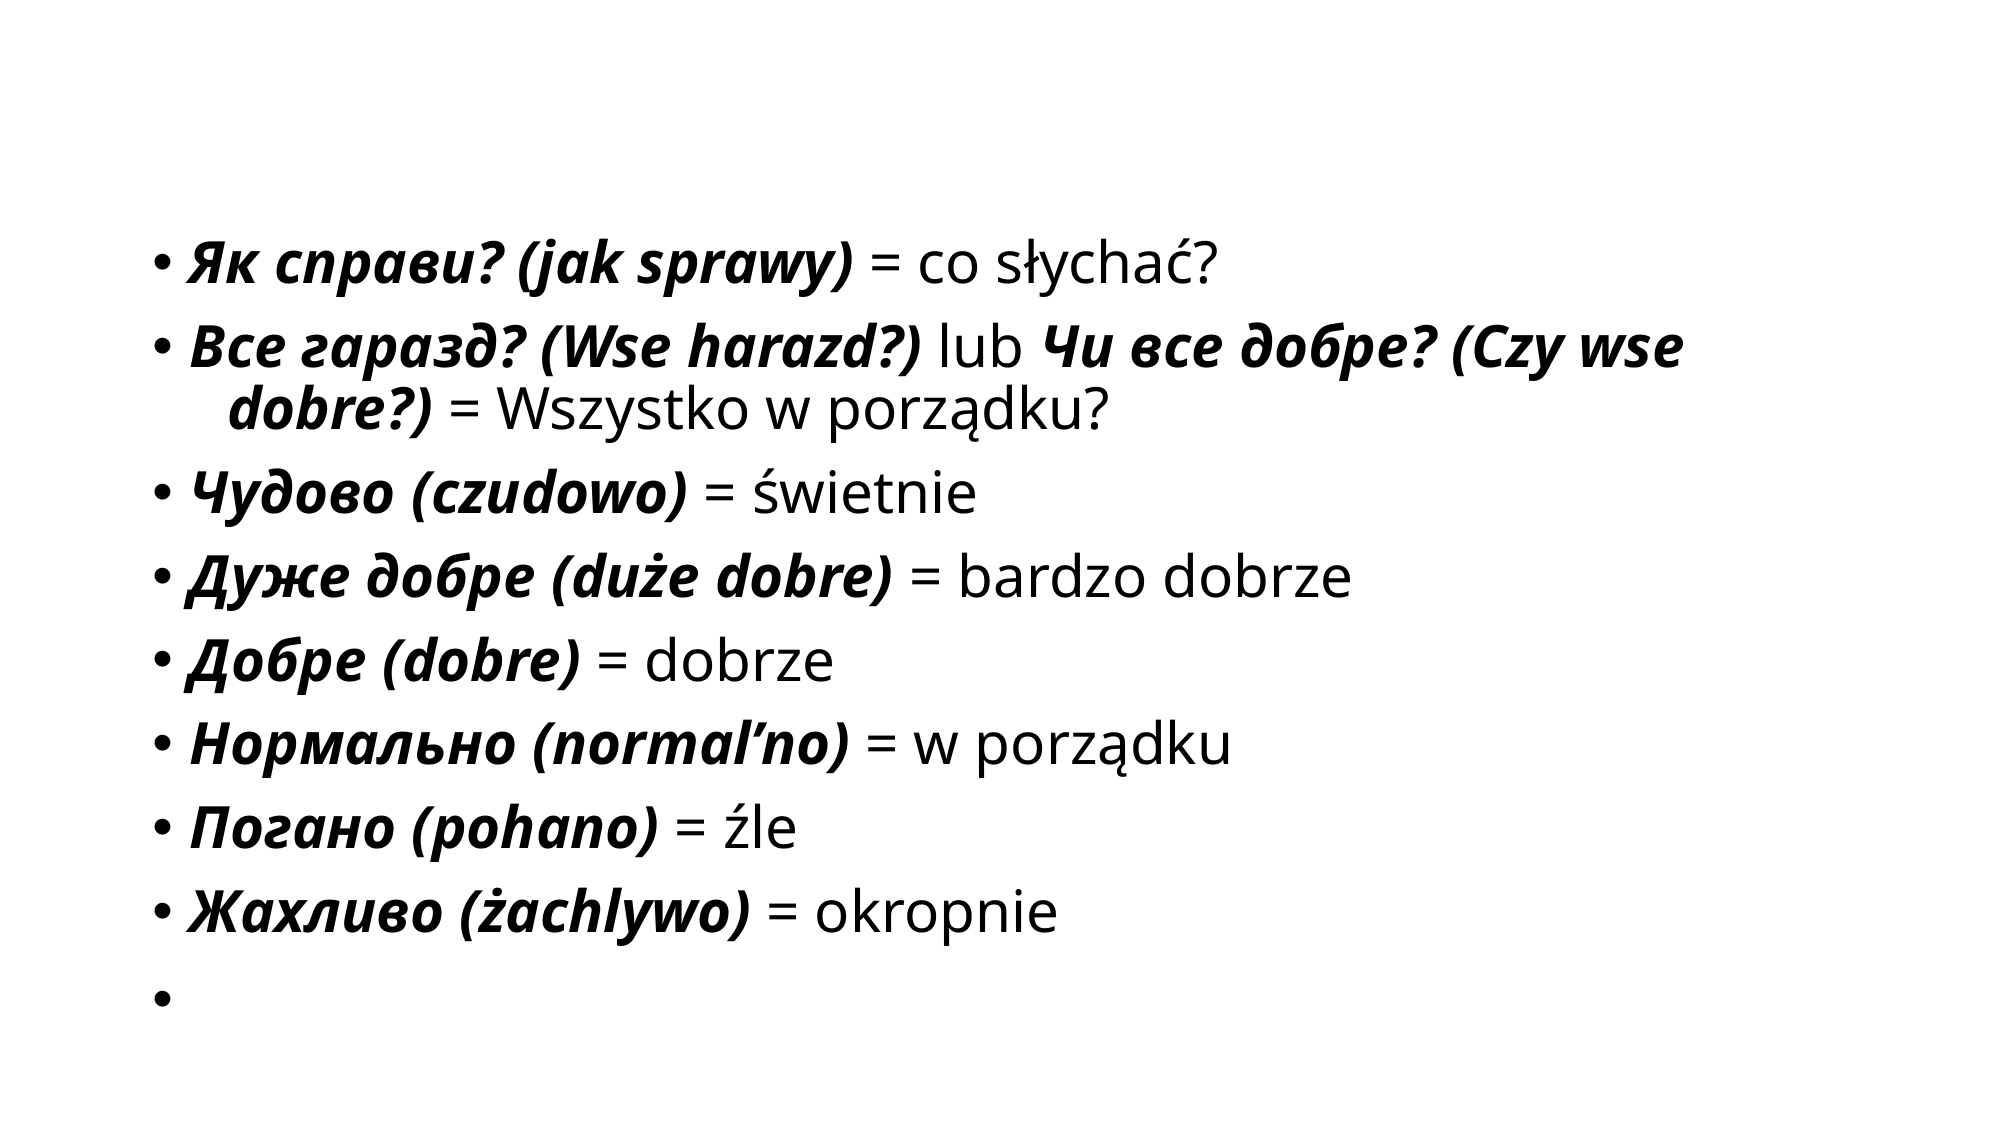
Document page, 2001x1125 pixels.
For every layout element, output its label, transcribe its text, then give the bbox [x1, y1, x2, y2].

list Як справи? (jak sprawy) = co słychać? Все гаразд? (Wse harazd?) lub Чи все добре? (Czy wse dobre?) = Wszystko w porządku? Чудово (czudowo) = świetnie Дуже добре (duże dobre) = bardzo dobrze Добре (dobre) = dobrze Нормально (normal’no) = w porządku Погано (pohano) = źle Жахливо (żachlywo) = okropnie [137, 225, 1863, 1014]
